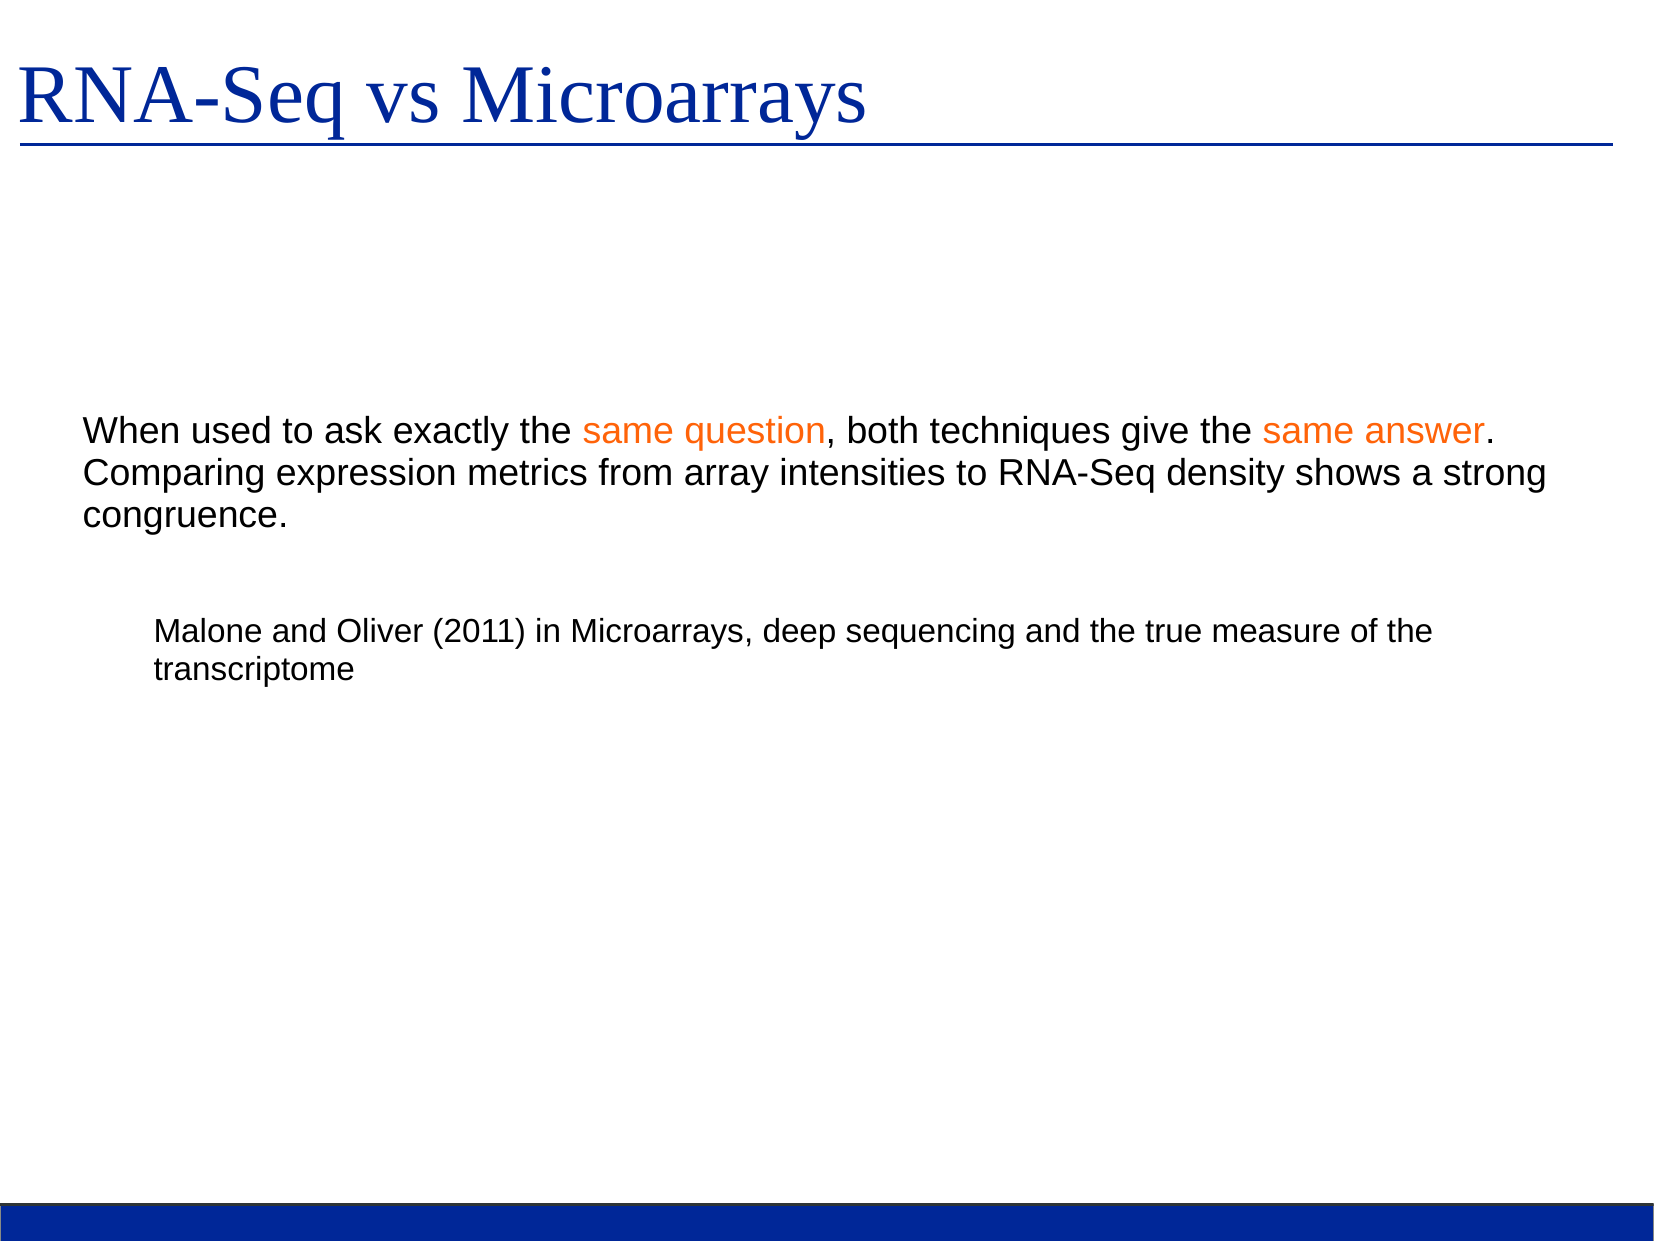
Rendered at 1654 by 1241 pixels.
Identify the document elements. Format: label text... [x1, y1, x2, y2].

title RNA-Seq vs Microarrays [17, 0, 1589, 198]
list When used to ask exactly the same question, both techniques give the same answer. Comparing expression metrics from array intensities to RNA-Seq density shows a strong congruence. Malone and Oliver (2011) in Microarrays, deep sequencing and the true measure of the transcriptome [82, 290, 1571, 1109]
